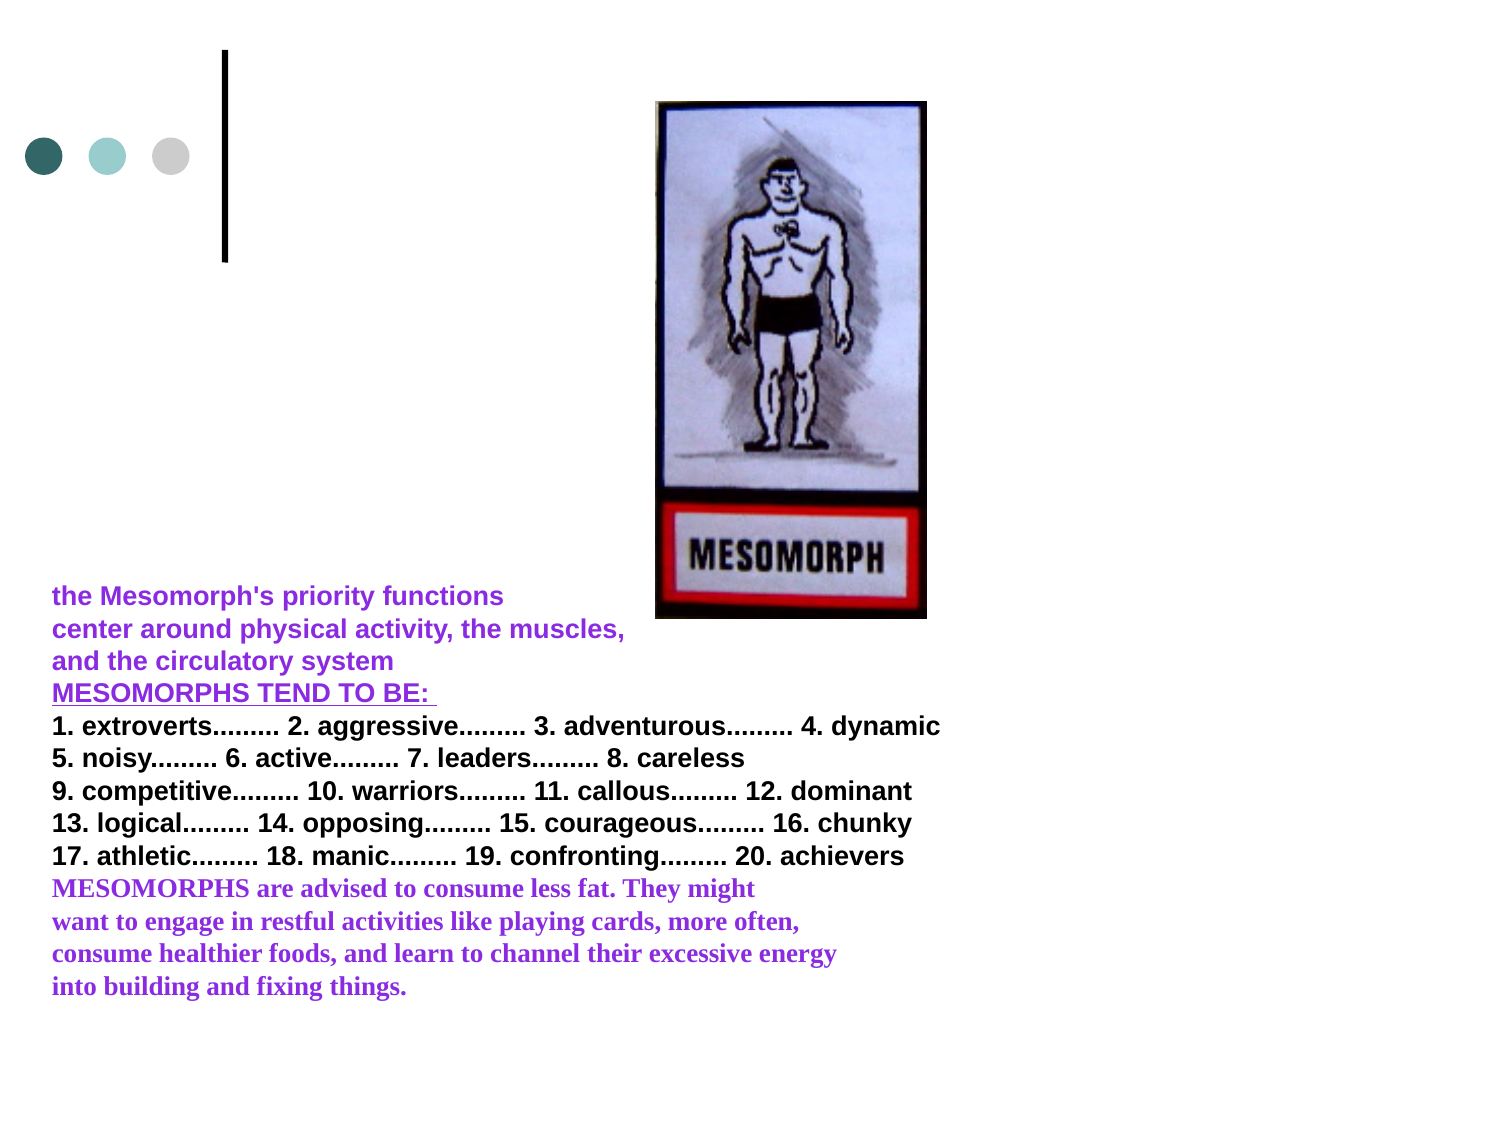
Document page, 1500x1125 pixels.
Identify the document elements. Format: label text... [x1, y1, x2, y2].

picture [655, 101, 927, 570]
text_box the Mesomorph's priority functions center around physical activity, the muscles, and the circulatory system MESOMORPHS TEND TO BE: 1. extroverts......... 2. aggressive......... 3. adventurous......... 4. dynamic 5. noisy......... 6. active......... 7. leaders......... 8. careless 9. competitive......... 10. warriors......... 11. callous......... 12. dominant 13. logical......... 14. opposing......... 15. courageous......... 16. chunky 17. athletic......... 18. manic......... 19. confronting......... 20. achievers MESOMORPHS are advised to consume less fat. They might want to engage in restful activities like playing cards, more often, consume healthier foods, and learn to channel their excessive energy into building and fixing things. [37, 570, 963, 1009]
